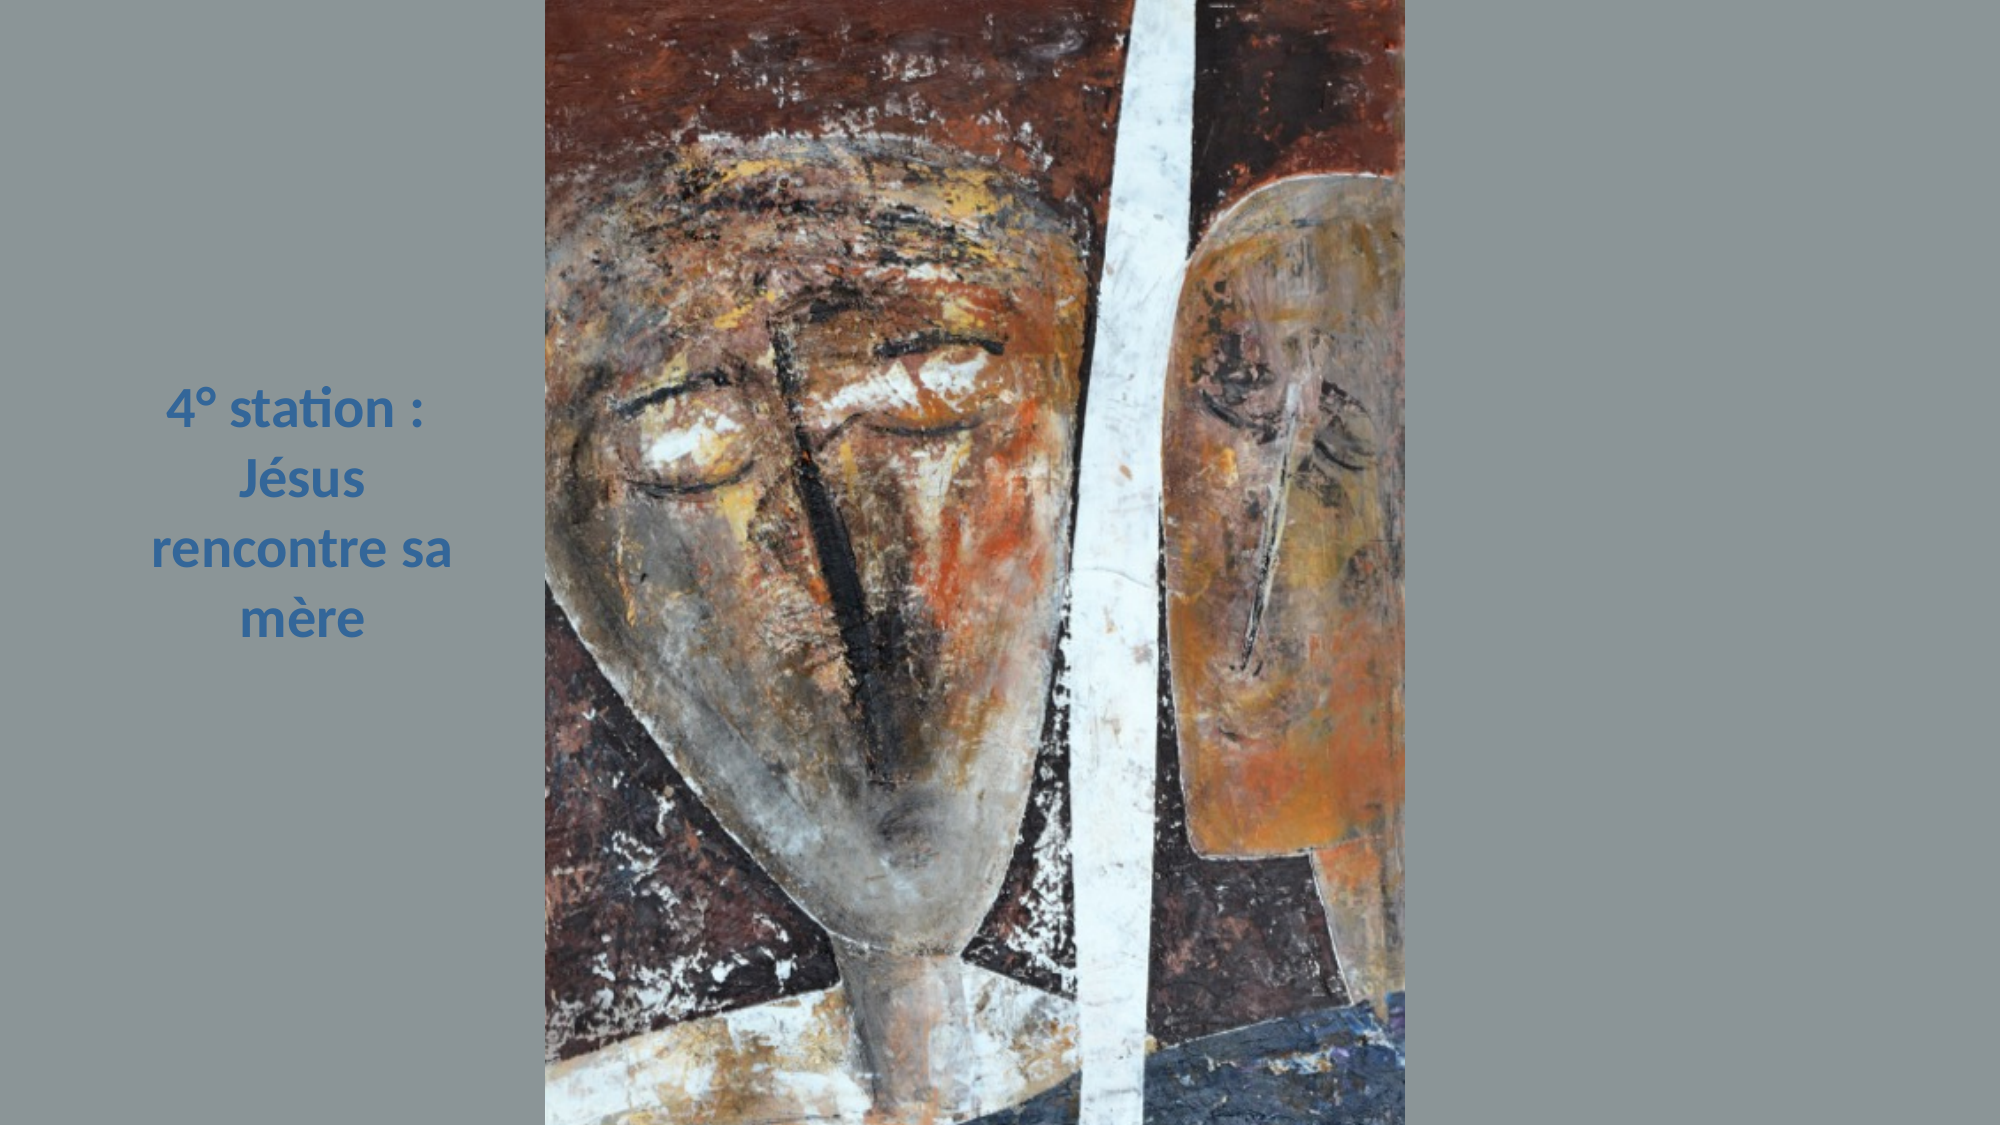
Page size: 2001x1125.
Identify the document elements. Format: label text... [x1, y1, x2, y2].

picture [0, 0, 2000, 1125]
text_box 4° station : Jésus rencontre sa mère [111, 362, 494, 660]
